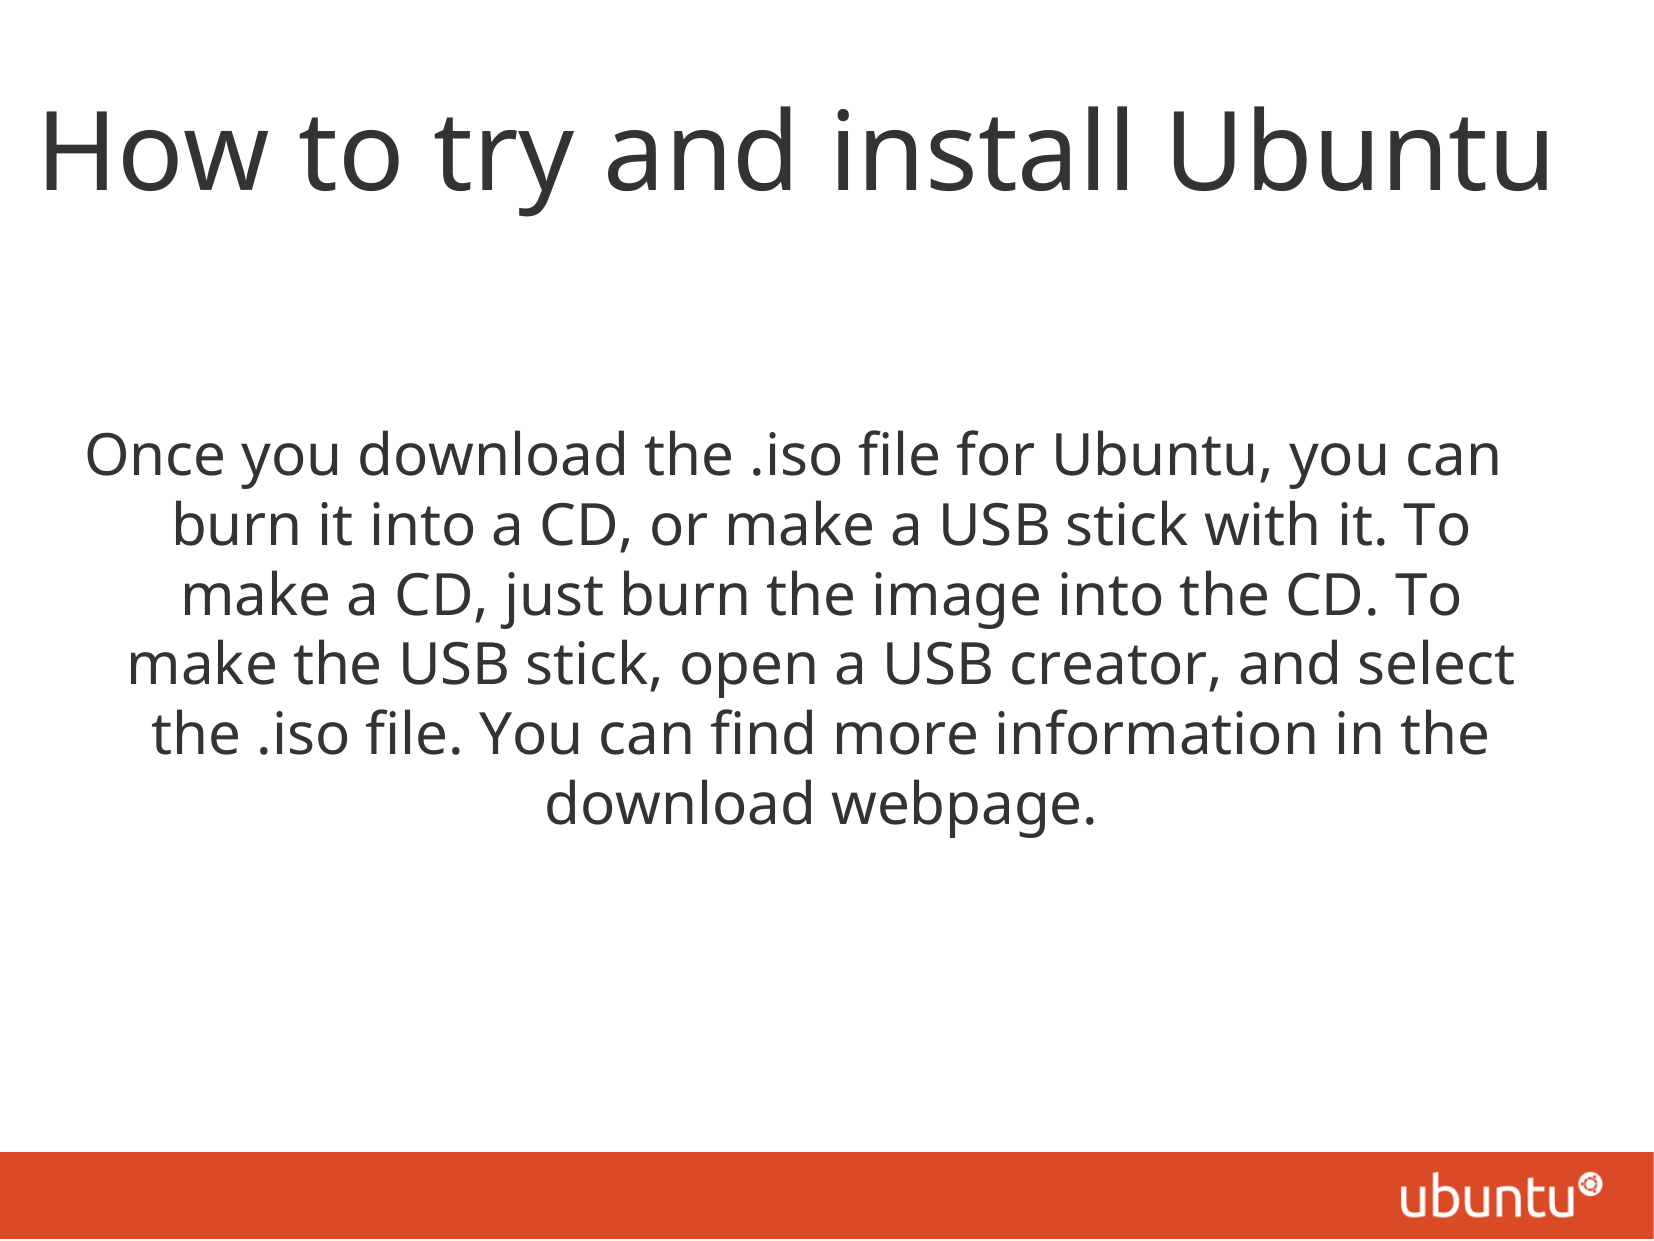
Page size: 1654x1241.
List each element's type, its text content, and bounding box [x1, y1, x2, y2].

title How to try and install Ubuntu [18, 47, 1576, 263]
picture [0, 1152, 1654, 1239]
list Once you download the .iso file for Ubuntu, you can burn it into a CD, or make a USB stick with it. To make a CD, just burn the image into the CD. To make the USB stick, open a USB creator, and select the .iso file. You can find more information in the download webpage. [37, 268, 1549, 1088]
